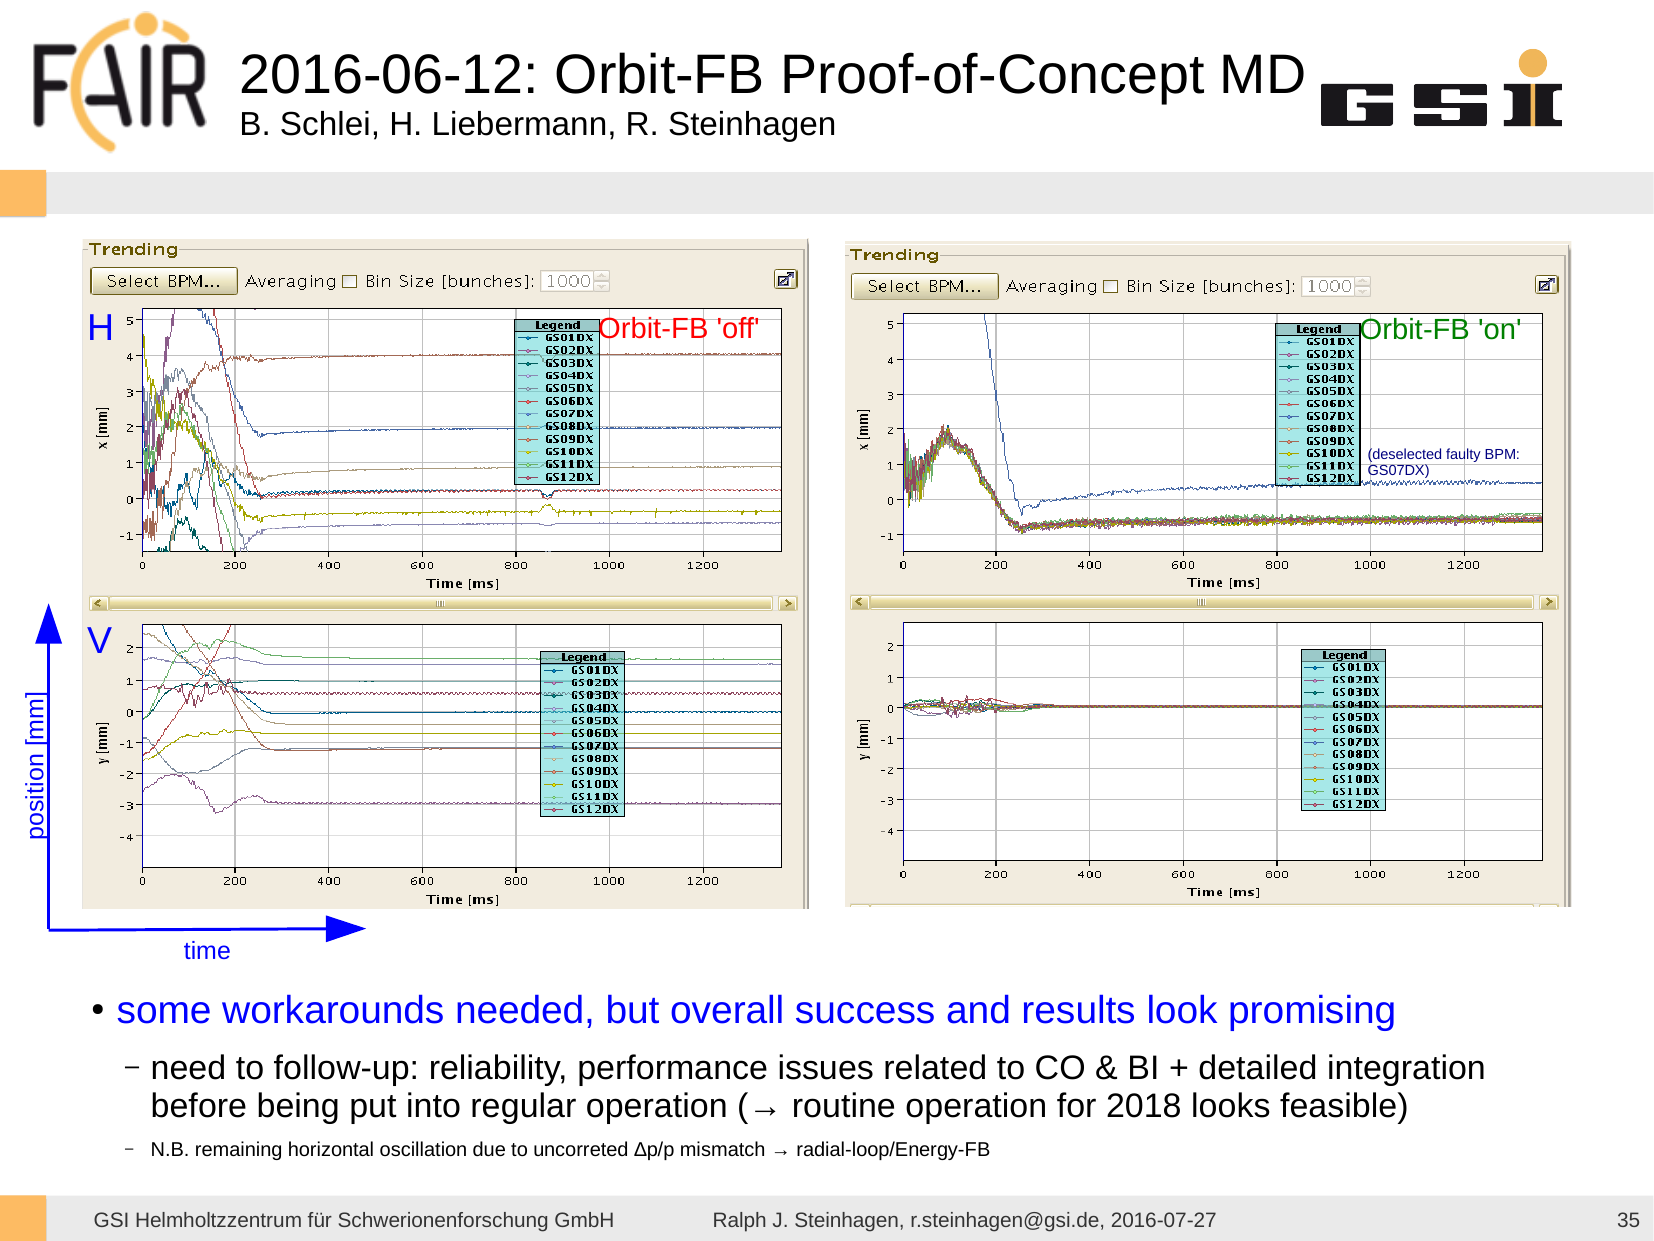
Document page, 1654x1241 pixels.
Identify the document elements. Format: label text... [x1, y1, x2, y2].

picture [33, 10, 207, 155]
text_box Orbit-FB 'on' [1344, 306, 1588, 416]
text_box (deselected faulty BPM: GS07DX) [1353, 438, 1587, 497]
list some workarounds needed, but overall success and results look promising need to follow-up: reliability, performance issues related to CO & BI + detailed integration before being put into regular operation (→ routine operation for 2018 looks feasible) N.B. remaining horizontal oscillation due to uncorreted Δp/p mismatch → radial-loop/Energy-FB [82, 988, 1571, 1216]
text_box Orbit-FB 'off' [583, 304, 827, 414]
picture [1319, 46, 1564, 129]
text_box H [72, 299, 135, 362]
text_box V [72, 611, 133, 675]
title 2016-06-12: Orbit-FB Proof-of-Concept MD B. Schlei, H. Liebermann, R. Steinhagen [239, 3, 1312, 182]
picture [82, 238, 809, 909]
picture [845, 241, 1572, 907]
